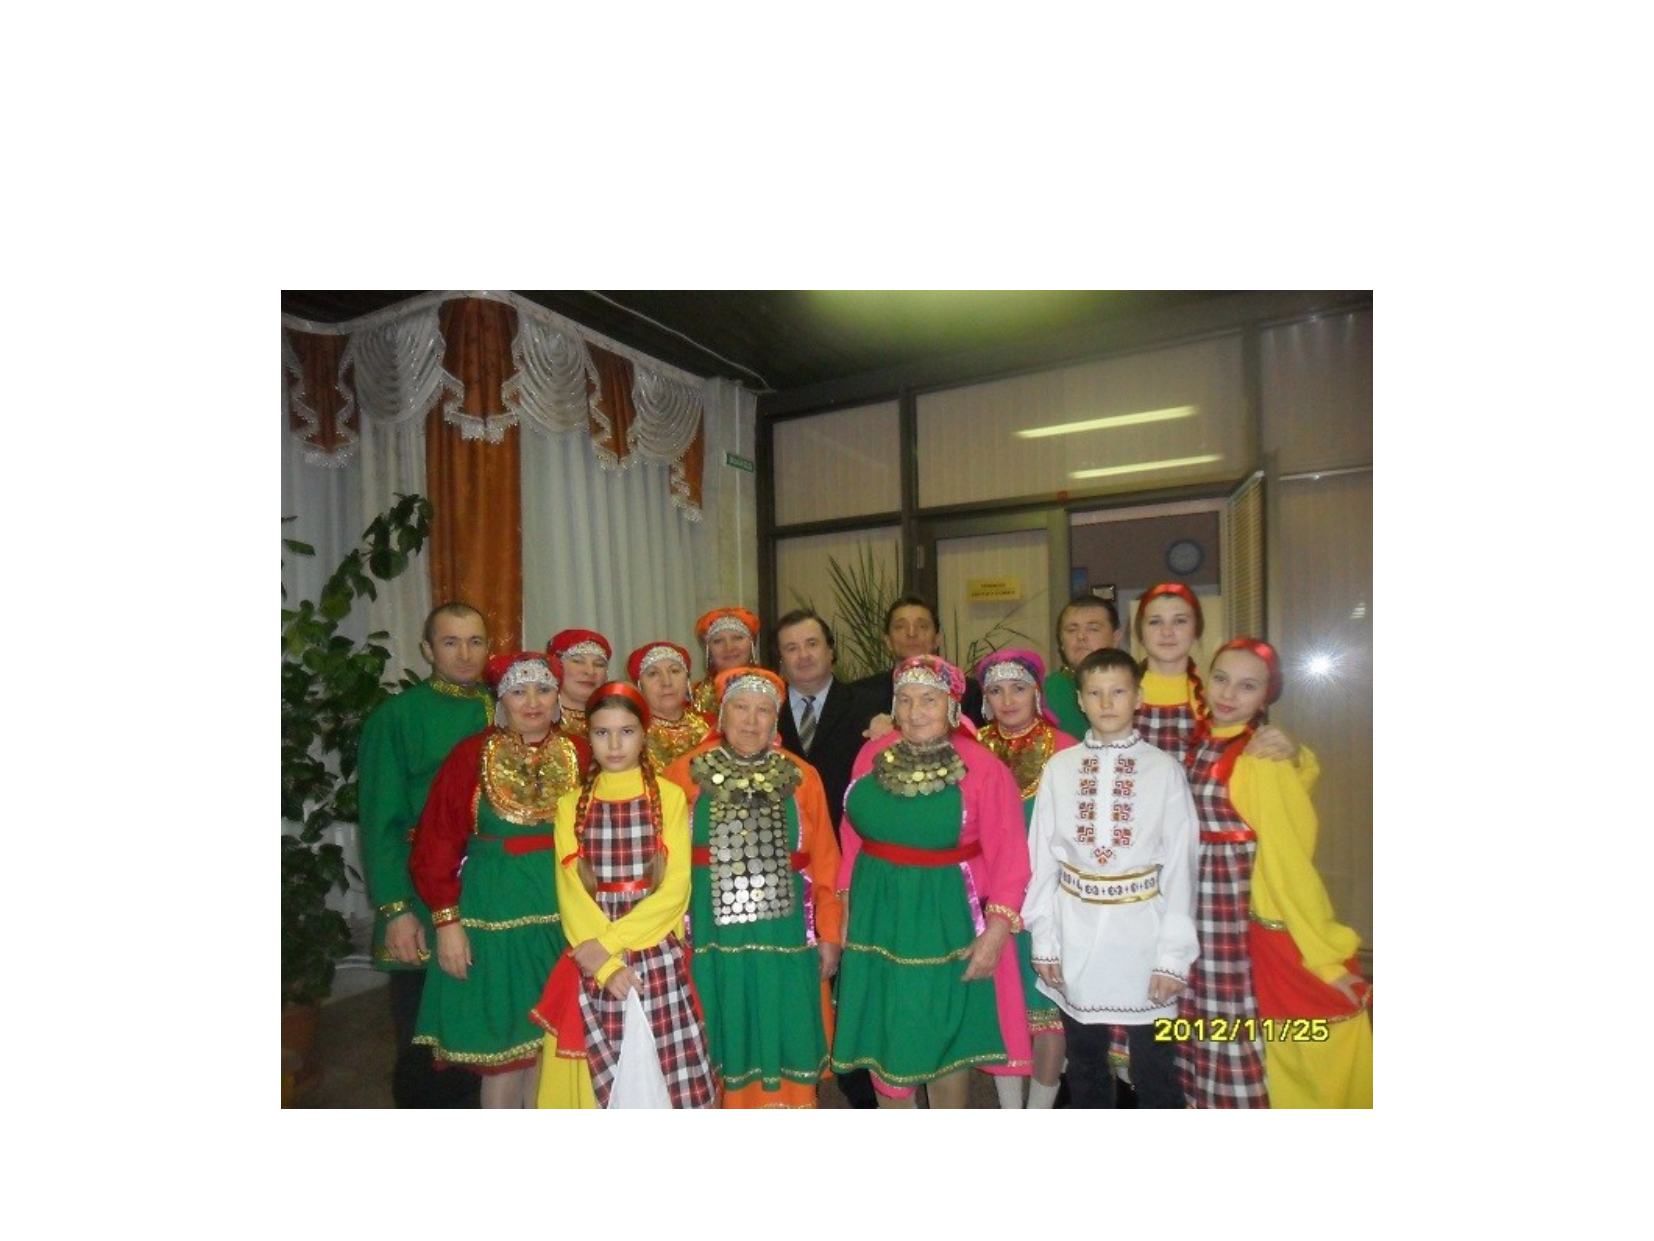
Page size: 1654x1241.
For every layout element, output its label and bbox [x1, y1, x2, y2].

picture [281, 290, 1373, 1109]
